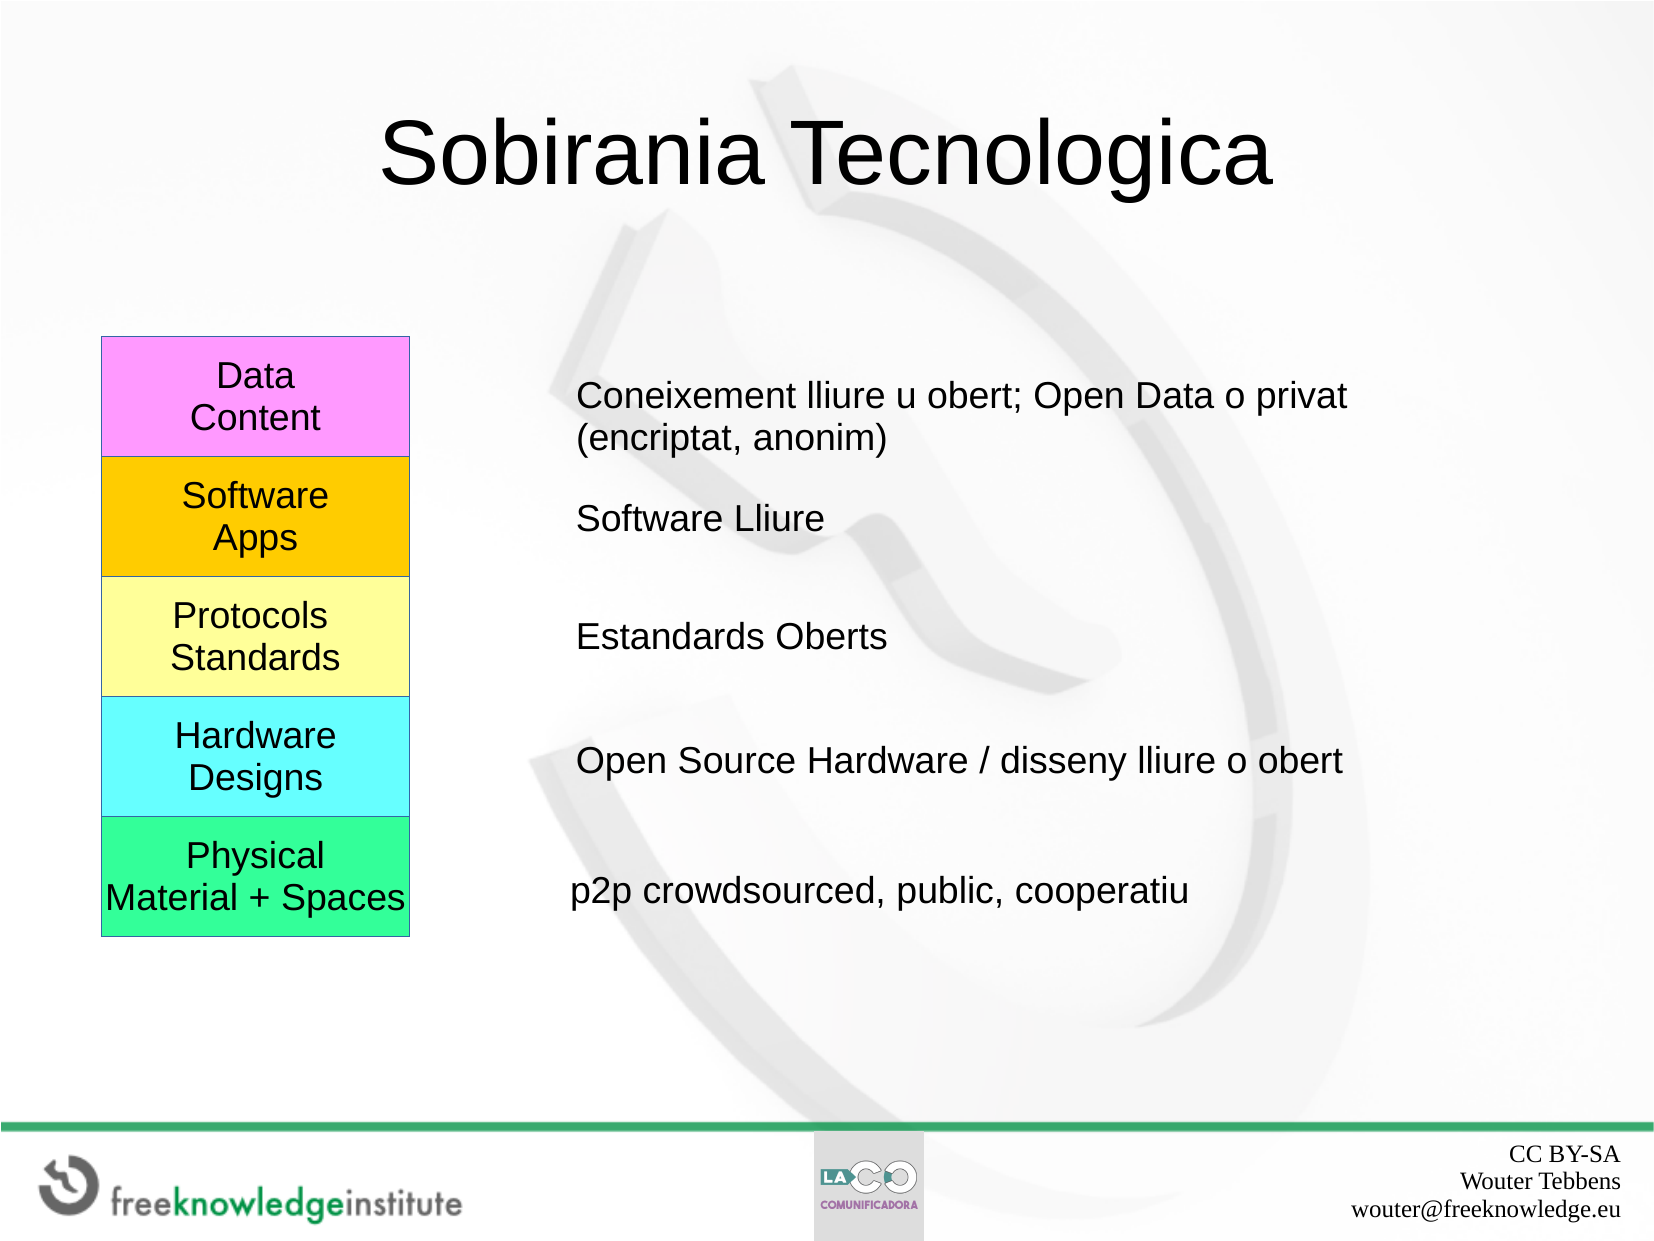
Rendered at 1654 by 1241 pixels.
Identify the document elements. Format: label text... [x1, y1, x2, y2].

picture [1, 1, 1654, 1241]
text_box Software Apps [101, 456, 410, 576]
text_box Estandards Oberts [561, 608, 904, 666]
text_box Coneixement lliure u obert; Open Data o privat (encriptat, anonim) [561, 366, 1430, 466]
text_box Hardware Designs [101, 696, 410, 816]
text_box Protocols Standards [101, 576, 410, 696]
title Sobirania Tecnologica [82, 49, 1571, 257]
text_box p2p crowdsourced, public, cooperatiu [555, 862, 1205, 920]
text_box Data Content [101, 336, 410, 456]
text_box Physical Material + Spaces [101, 816, 410, 937]
text_box Software Lliure [561, 490, 841, 547]
text_box Open Source Hardware / disseny lliure o obert [561, 732, 1359, 790]
